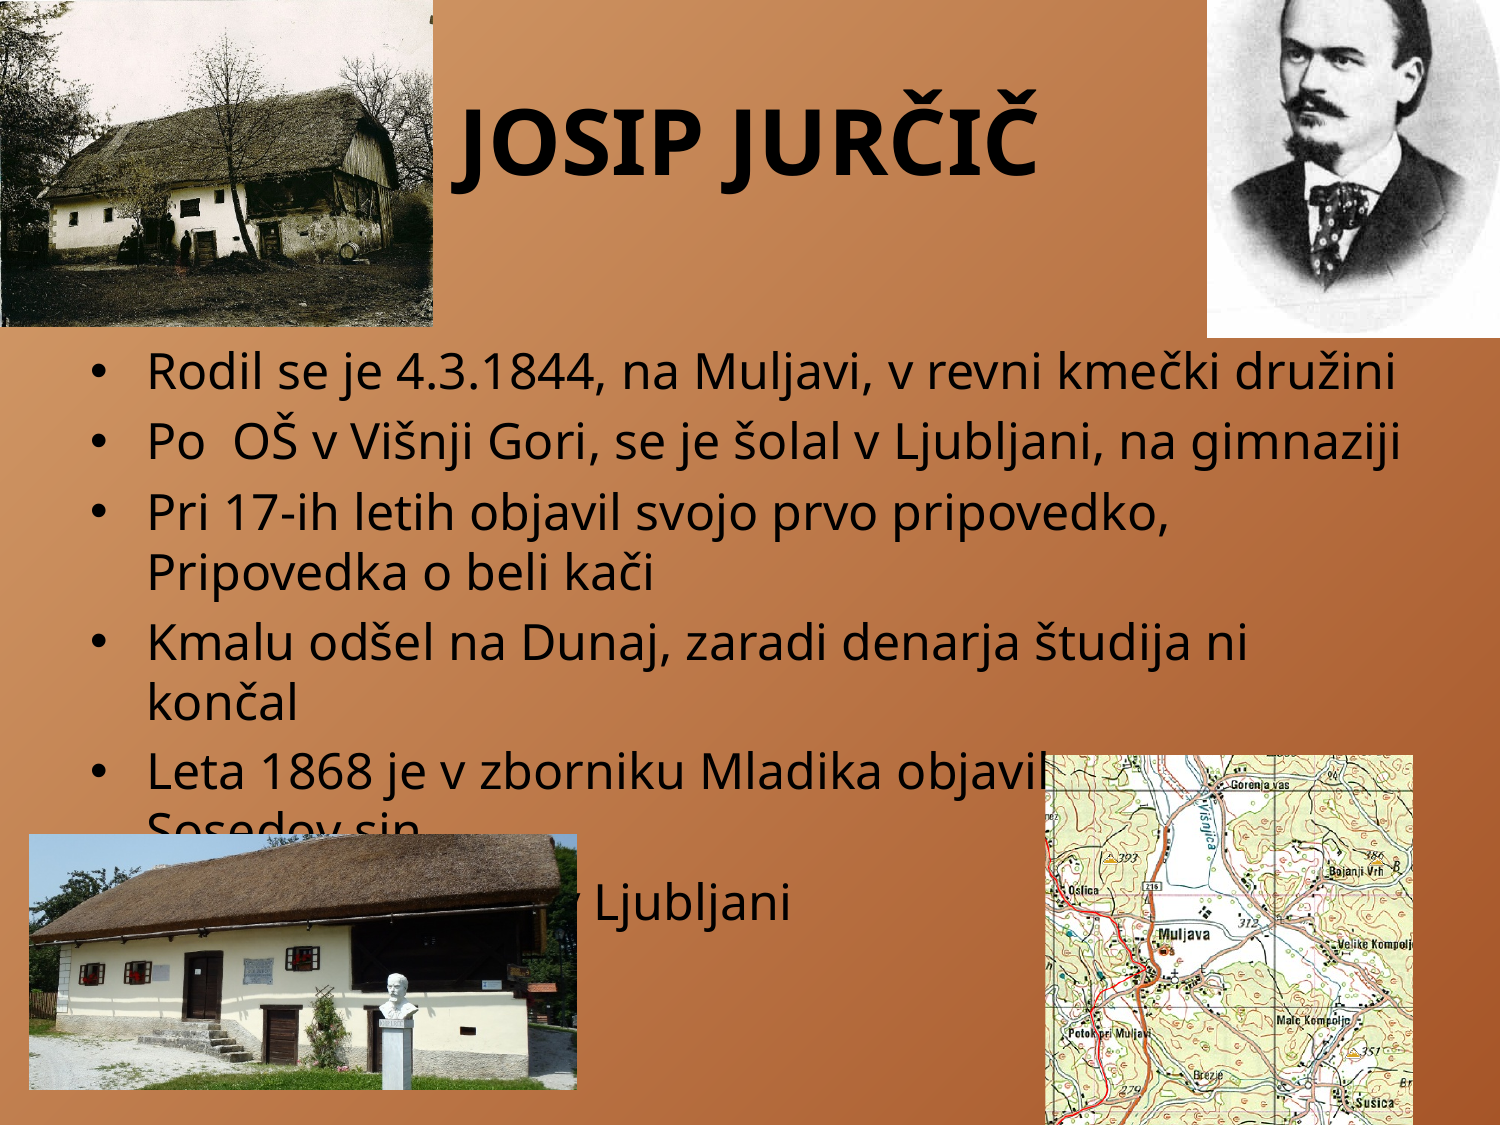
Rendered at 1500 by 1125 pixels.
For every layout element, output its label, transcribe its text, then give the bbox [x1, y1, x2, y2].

title JOSIP JURČIČ [433, 45, 1207, 233]
picture [1045, 755, 1417, 1125]
list Rodil se je 4.3.1844, na Muljavi, v revni kmečki družini Po OŠ v Višnji Gori, se je šolal v Ljubljani, na gimnaziji Pri 17-ih letih objavil svojo prvo pripovedko, Pripovedka o beli kači Kmalu odšel na Dunaj, zaradi denarja študija ni končal Leta 1868 je v zborniku Mladika objavil povest Sosedov sin. Umrl je 3.5.1881, v Ljubljani [75, 262, 1425, 1005]
picture [1207, 0, 1500, 339]
picture [29, 834, 577, 1090]
picture [0, 0, 433, 327]
